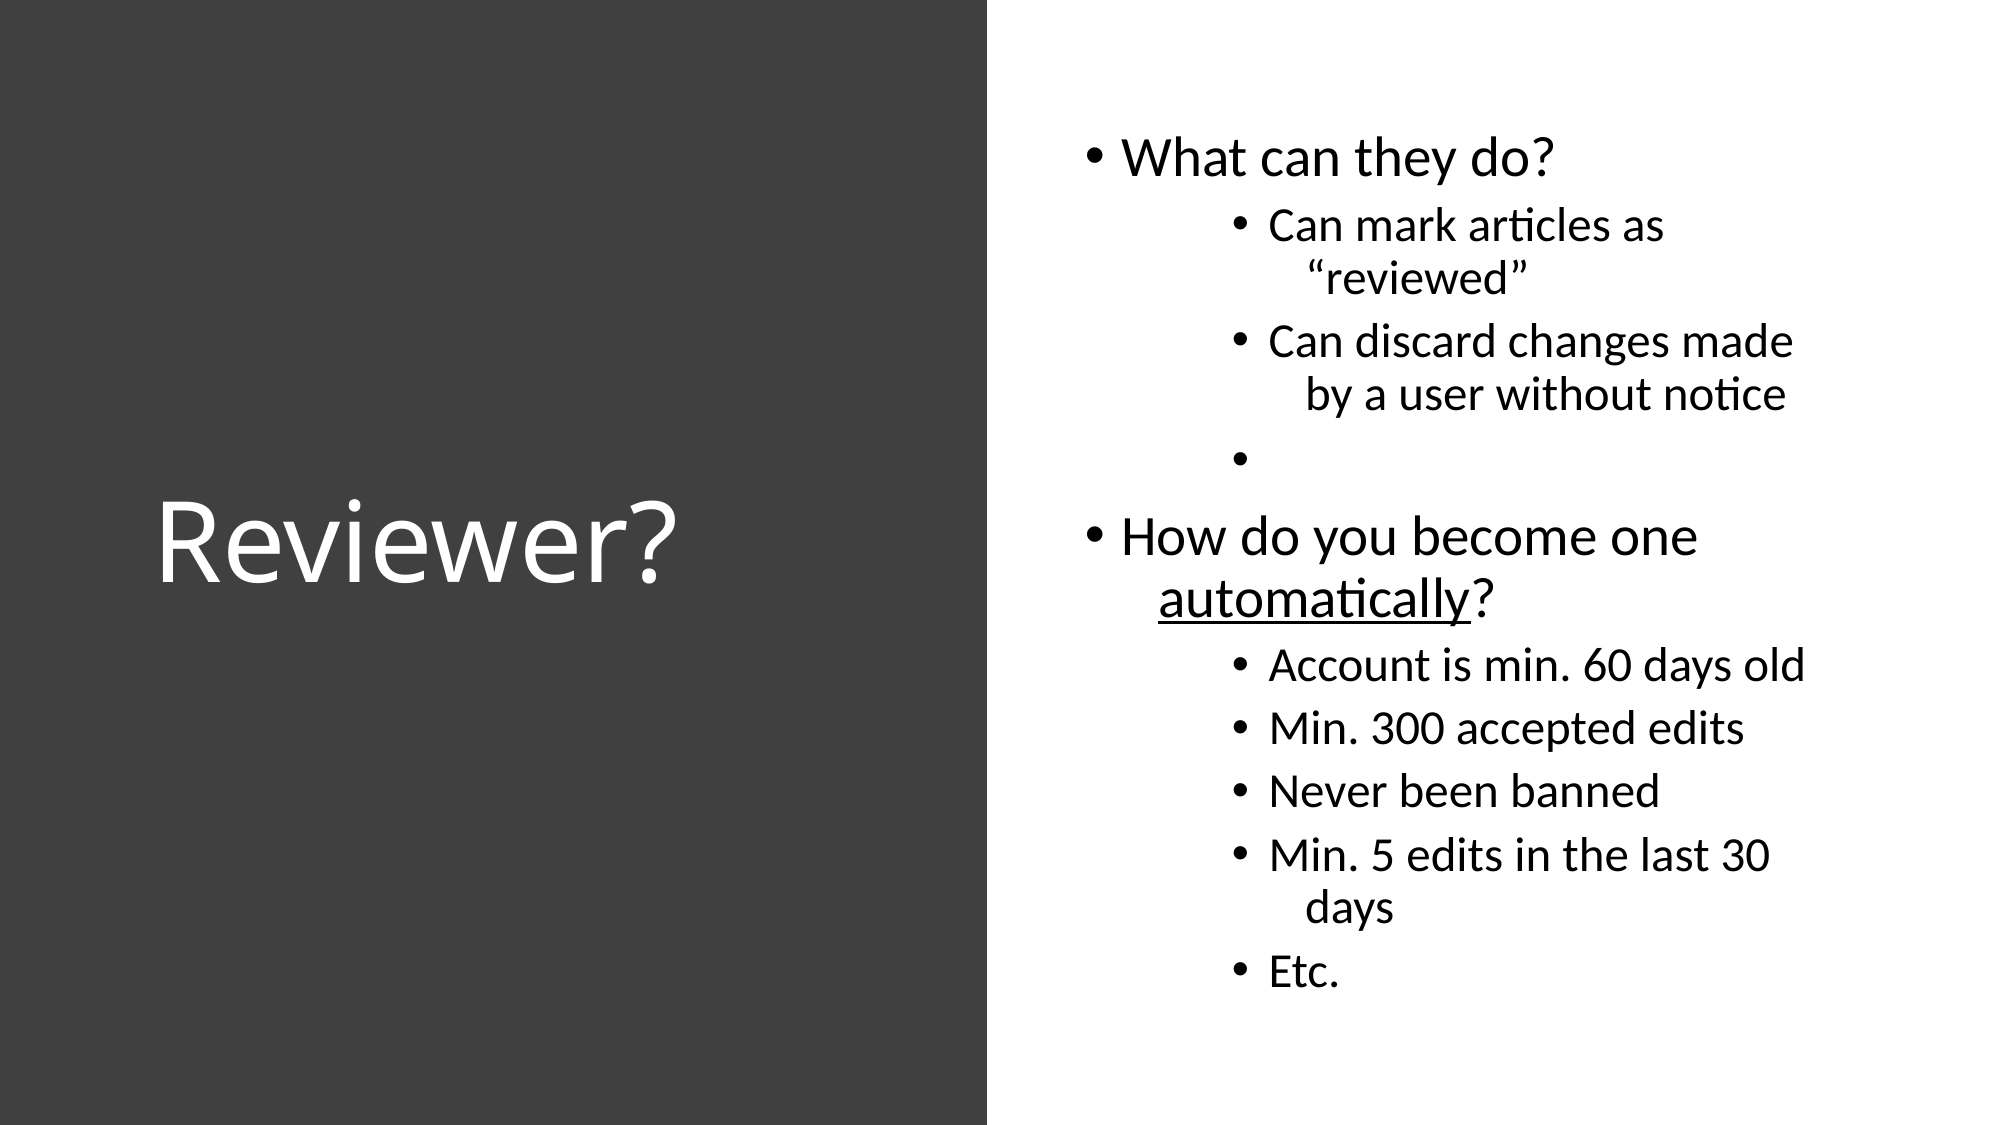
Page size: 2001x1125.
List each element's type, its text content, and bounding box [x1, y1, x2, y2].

title Reviewer? [137, 101, 925, 991]
text_box [0, 0, 987, 1125]
list What can they do? Can mark articles as “reviewed” Can discard changes made by a user without notice How do you become one automatically? Account is min. 60 days old Min. 300 accepted edits Never been banned Min. 5 edits in the last 30 days Etc. [1069, 118, 1863, 1007]
